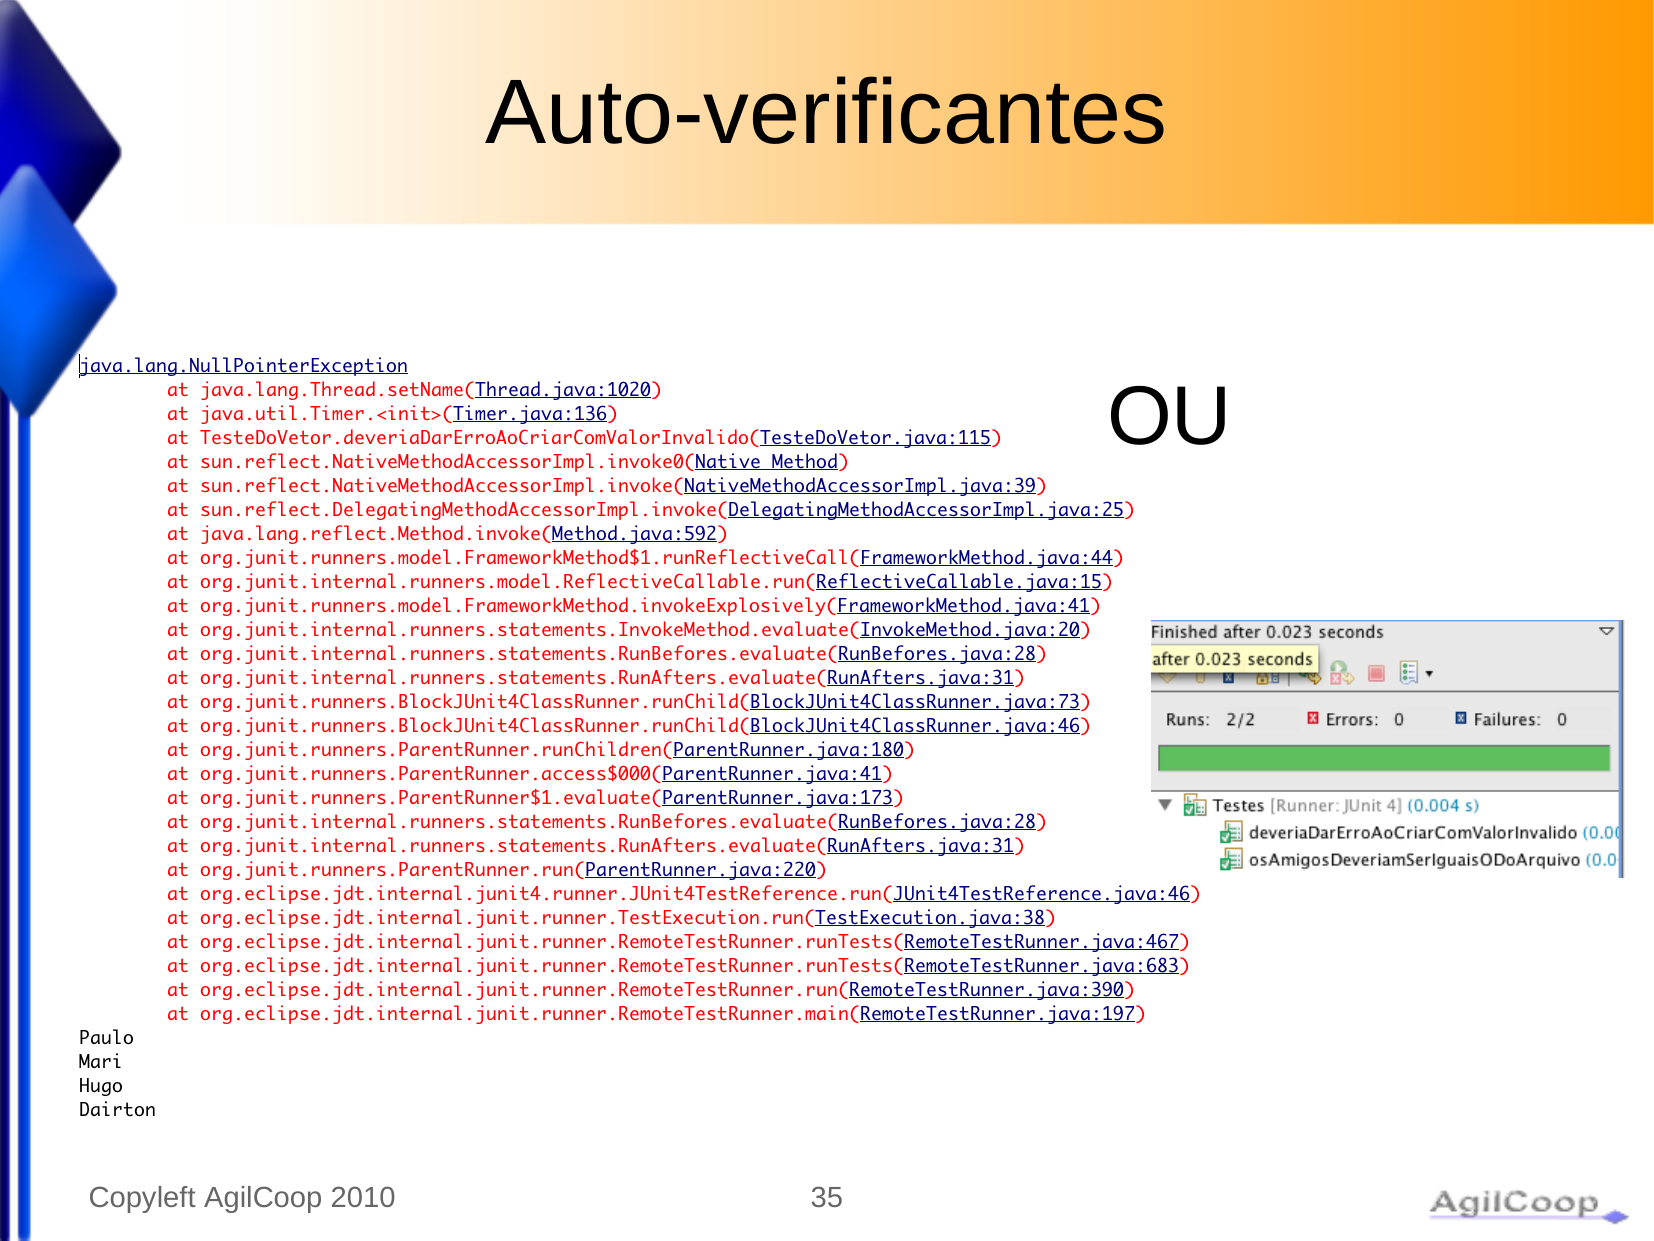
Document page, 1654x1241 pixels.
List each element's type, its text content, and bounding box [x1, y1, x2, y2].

picture [0, 0, 1654, 1241]
title Auto-verificantes [82, 8, 1571, 216]
text_box OU [1092, 362, 1270, 473]
